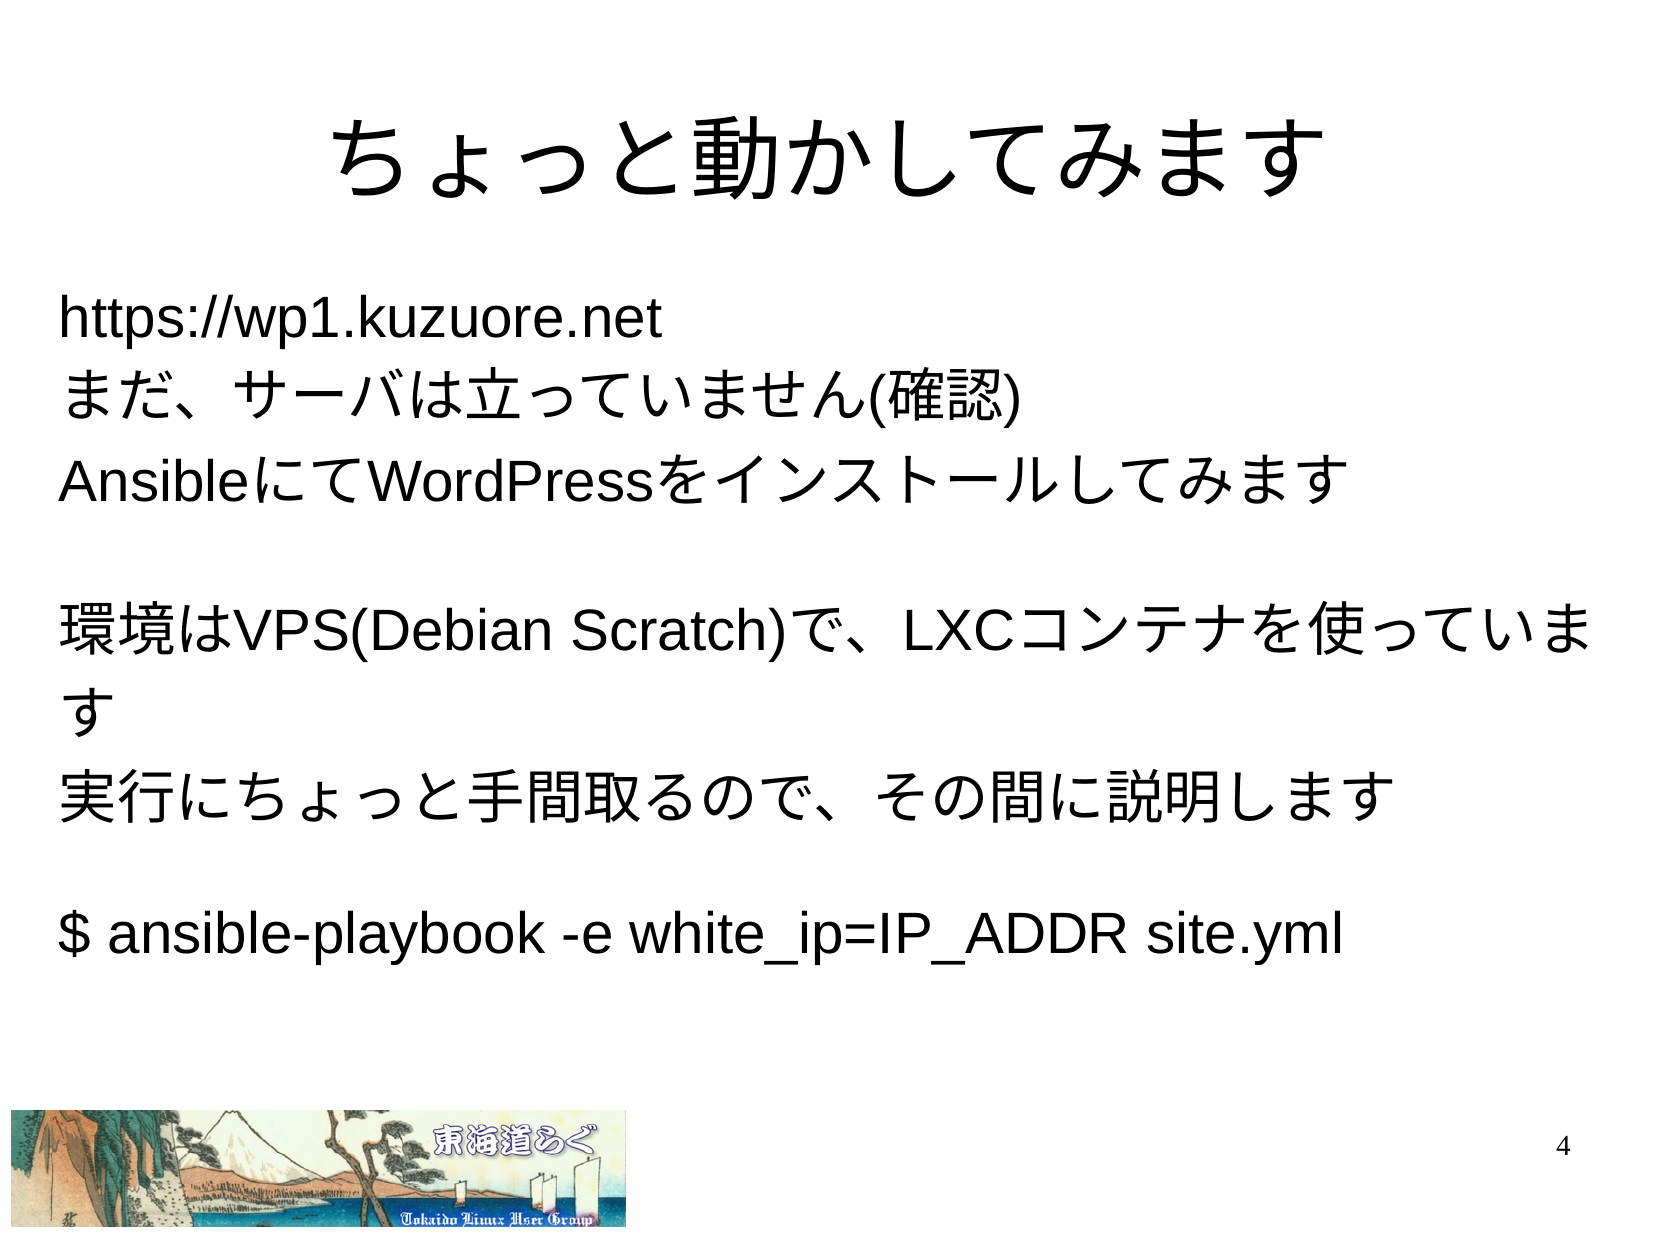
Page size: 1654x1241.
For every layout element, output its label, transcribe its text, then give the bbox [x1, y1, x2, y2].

picture [11, 1110, 626, 1227]
title ちょっと動かしてみます [82, 49, 1571, 257]
subtitle https://wp1.kuzuore.net まだ、サーバは立っていません(確認) AnsibleにてWordPressをインストールしてみます 環境はVPS(Debian Scratch)で、LXCコンテナを使っています 実行にちょっと手間取るので、その間に説明します $ ansible-playbook -e white_ip=IP_ADDR site.yml [59, 284, 1619, 1152]
